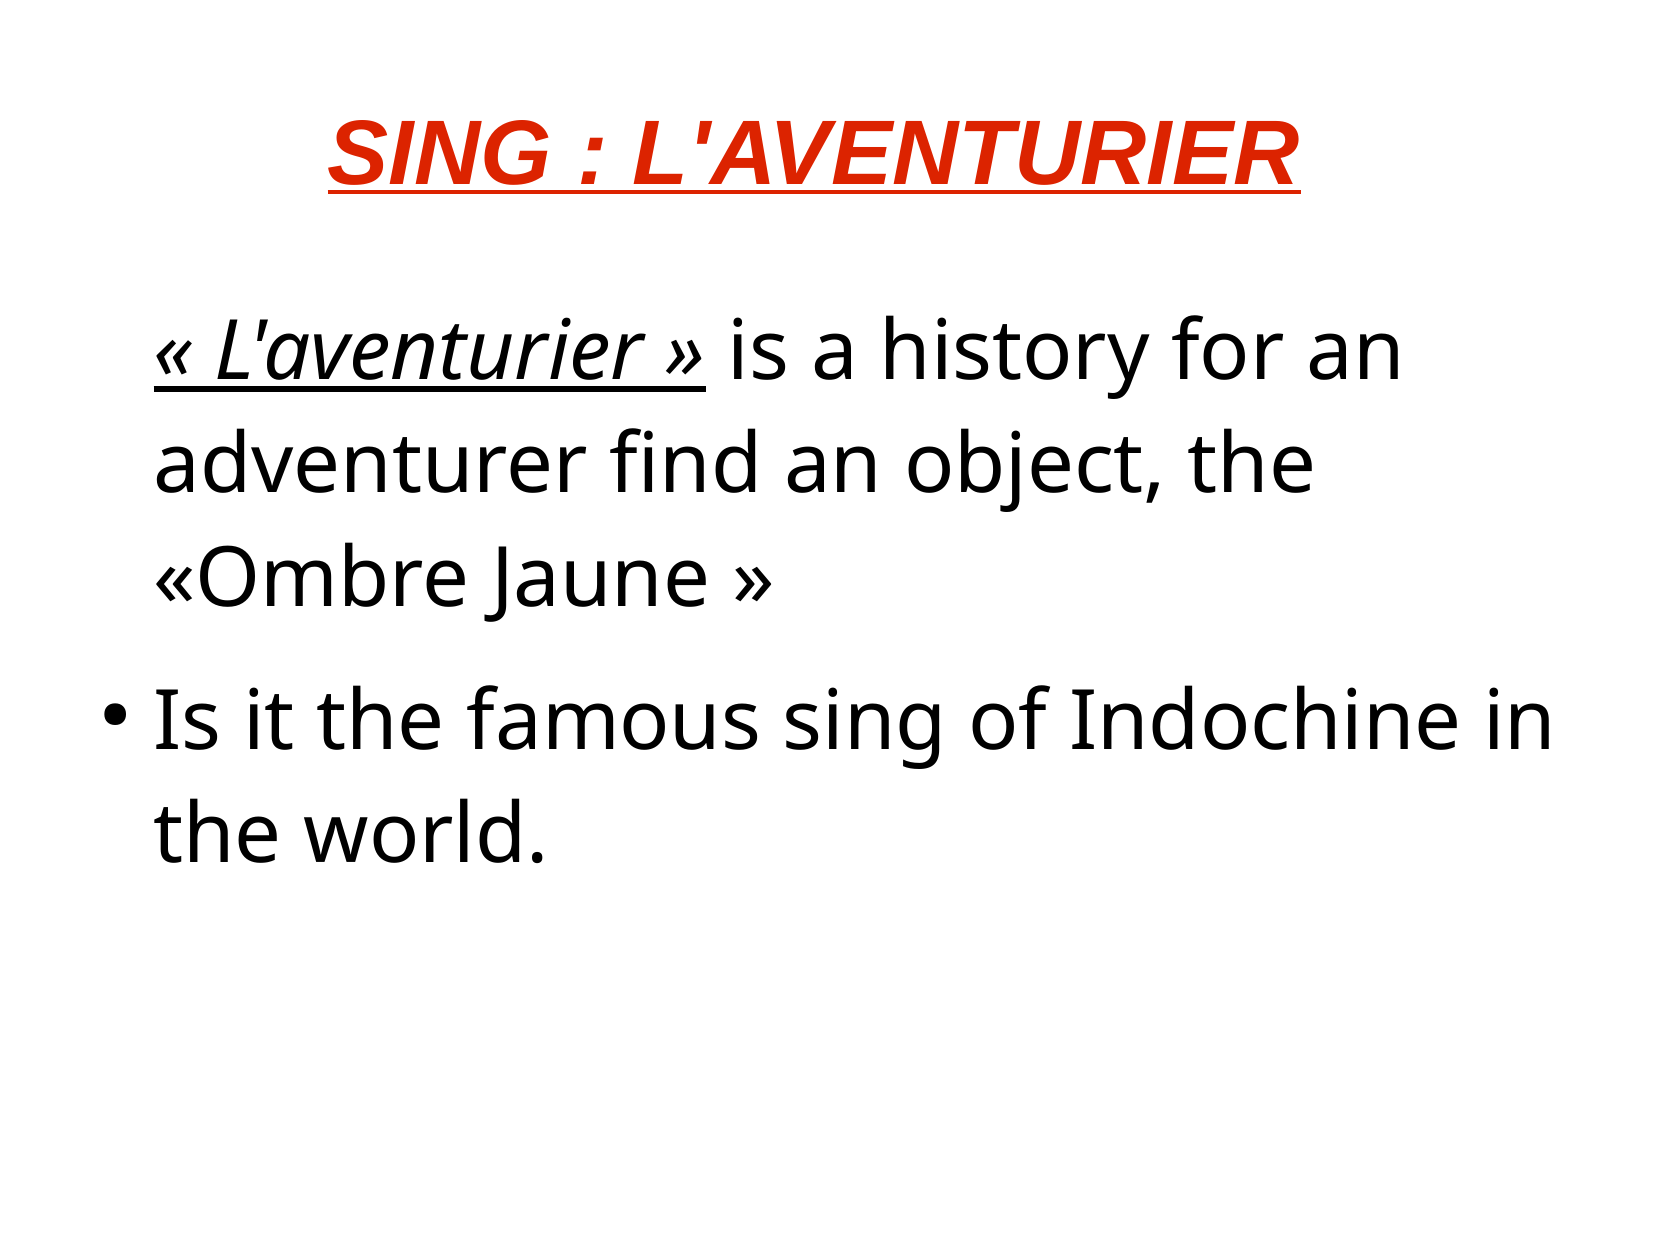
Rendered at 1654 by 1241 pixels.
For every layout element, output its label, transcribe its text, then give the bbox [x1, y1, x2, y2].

title SING : L'AVENTURIER [82, 49, 897, 257]
text_box [897, 43, 1595, 665]
list « L'aventurier » is a history for an adventurer find an object, the «Ombre Jaune » Is it the famous sing of Indochine in the world. [82, 290, 1571, 1241]
